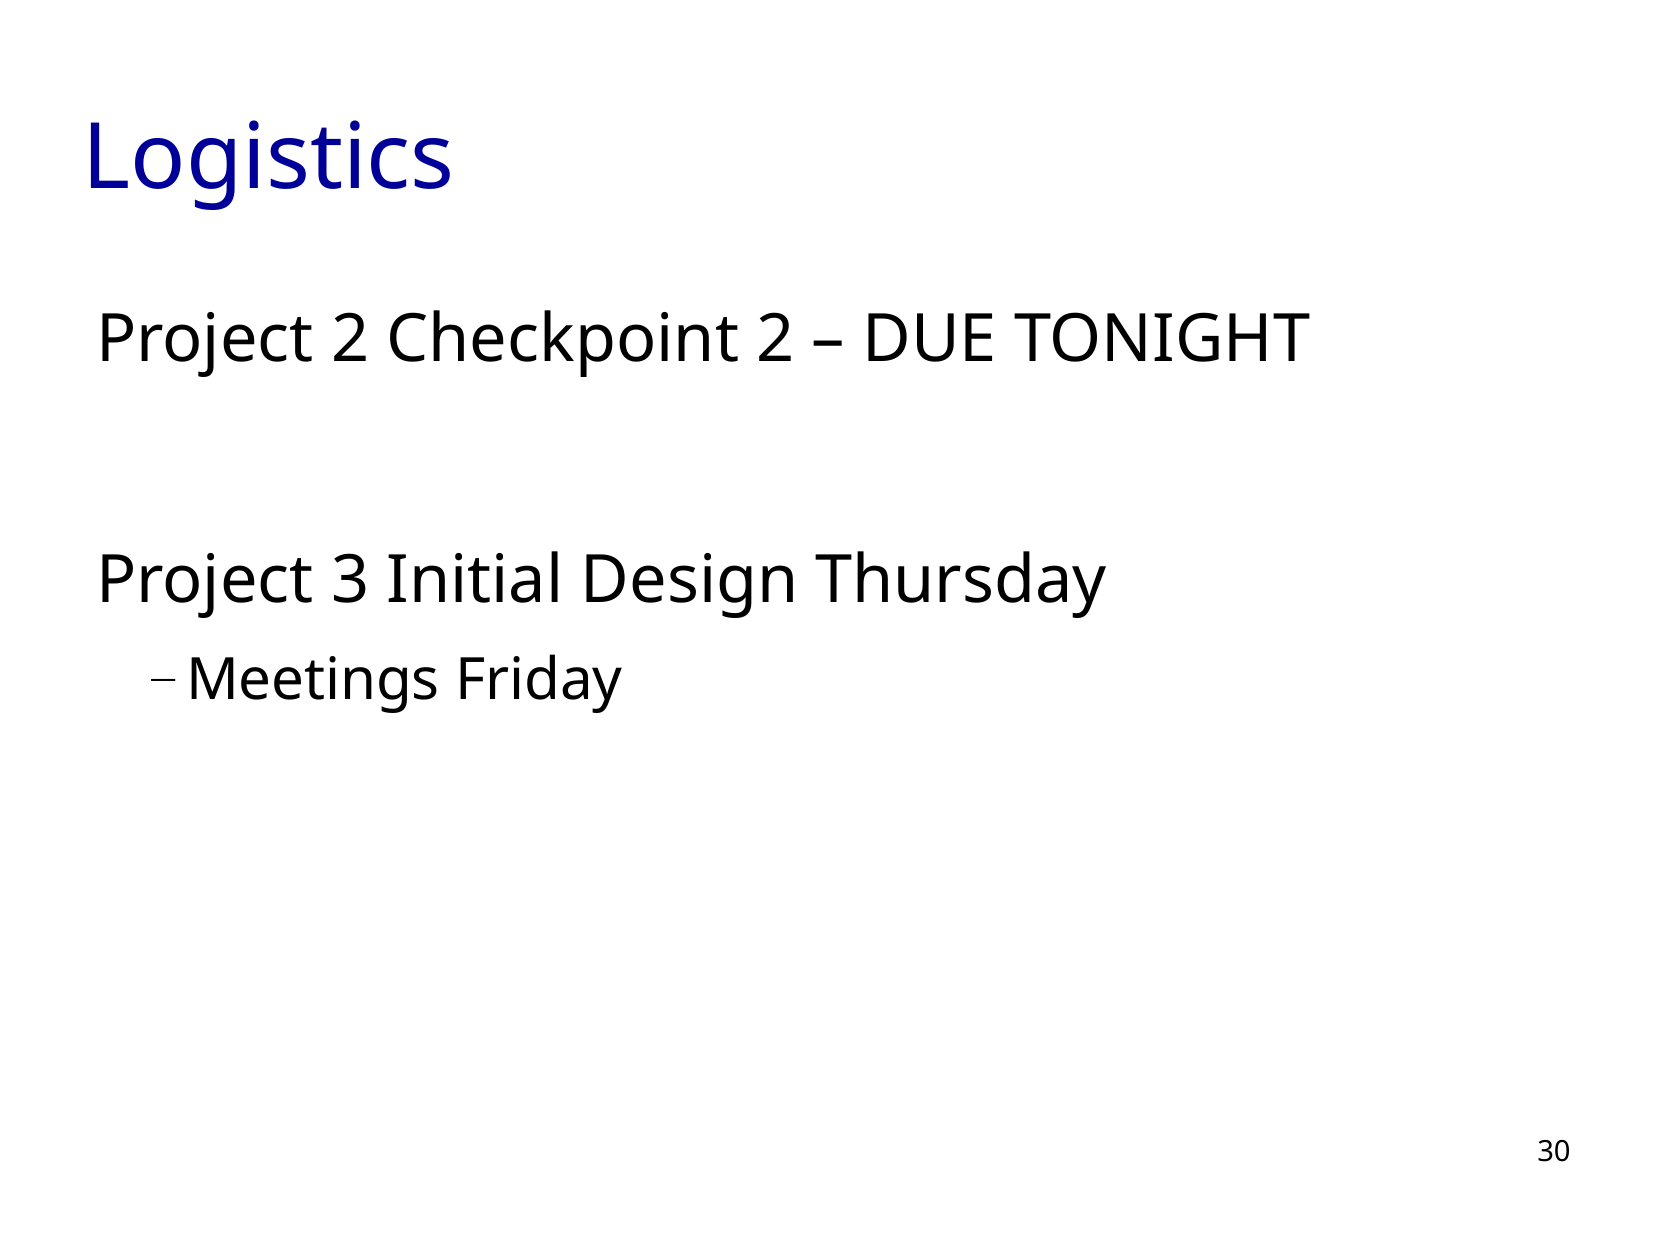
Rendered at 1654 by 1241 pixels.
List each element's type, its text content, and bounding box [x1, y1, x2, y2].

list Project 2 Checkpoint 2 – DUE TONIGHT Project 3 Initial Design Thursday Meetings Friday [60, 290, 1571, 1096]
title Logistics [82, 49, 1571, 257]
